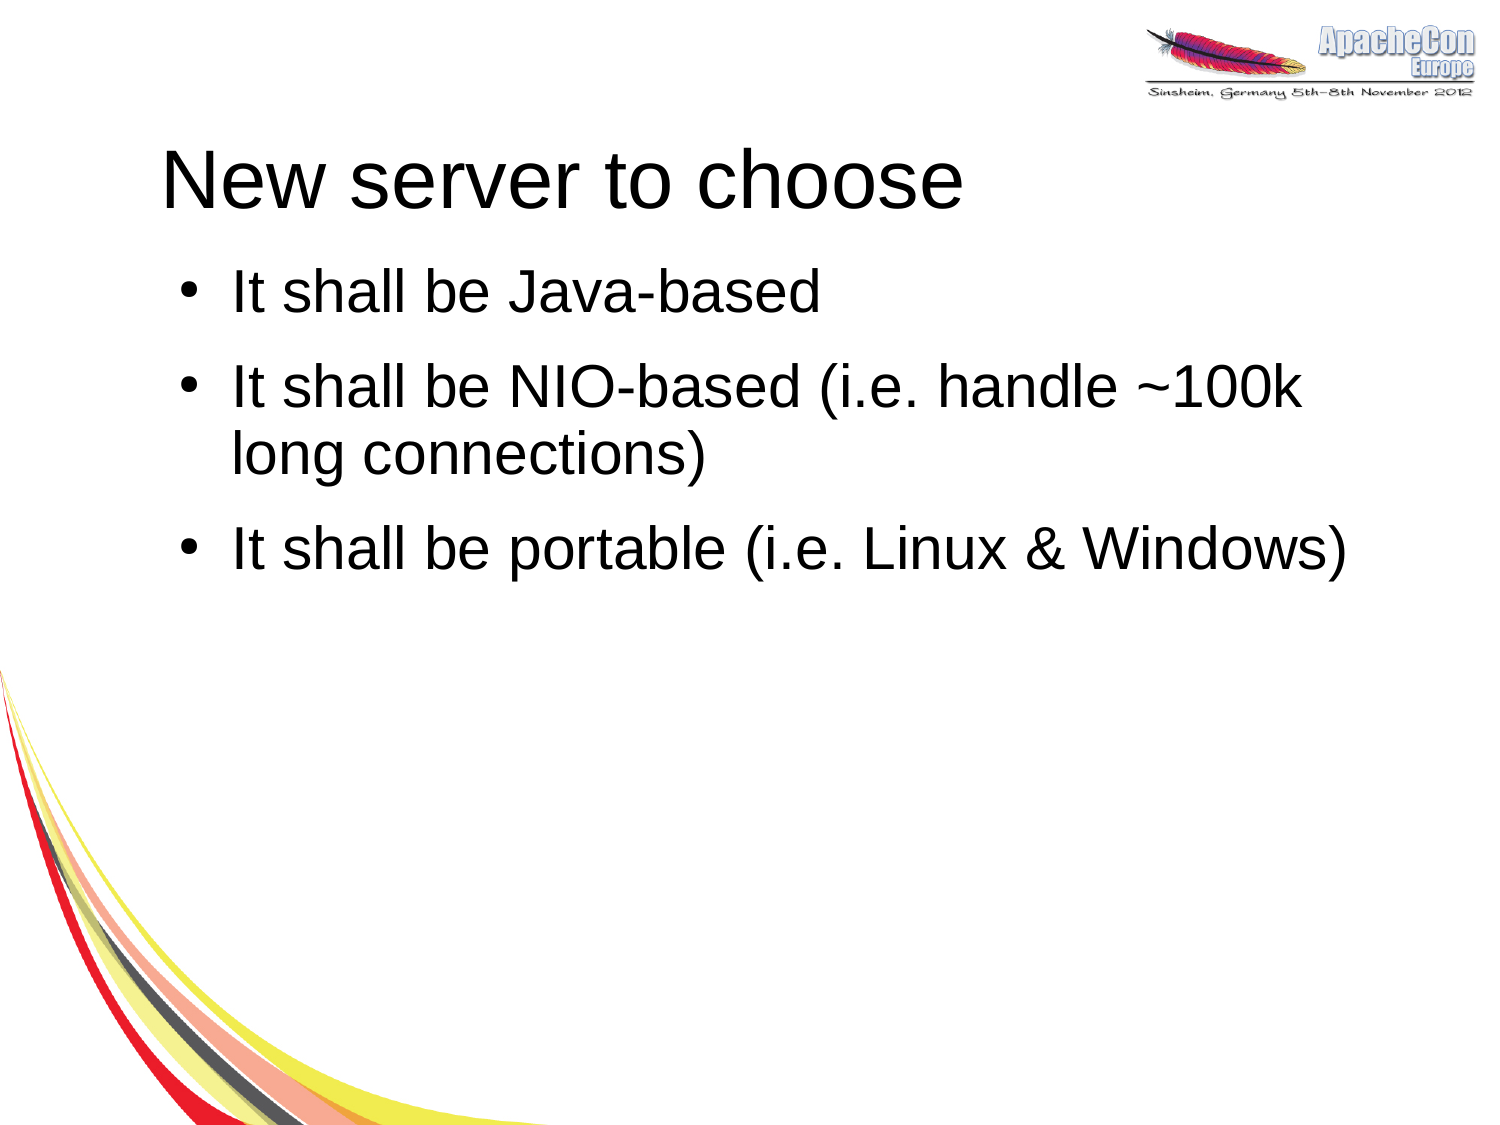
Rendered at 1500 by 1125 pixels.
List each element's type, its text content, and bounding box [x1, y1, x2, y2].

list It shall be Java-based It shall be NIO-based (i.e. handle ~100k long connections) It shall be portable (i.e. Linux & Windows) [160, 257, 1393, 911]
title New server to choose [160, 128, 1393, 231]
picture [0, 0, 1500, 1125]
